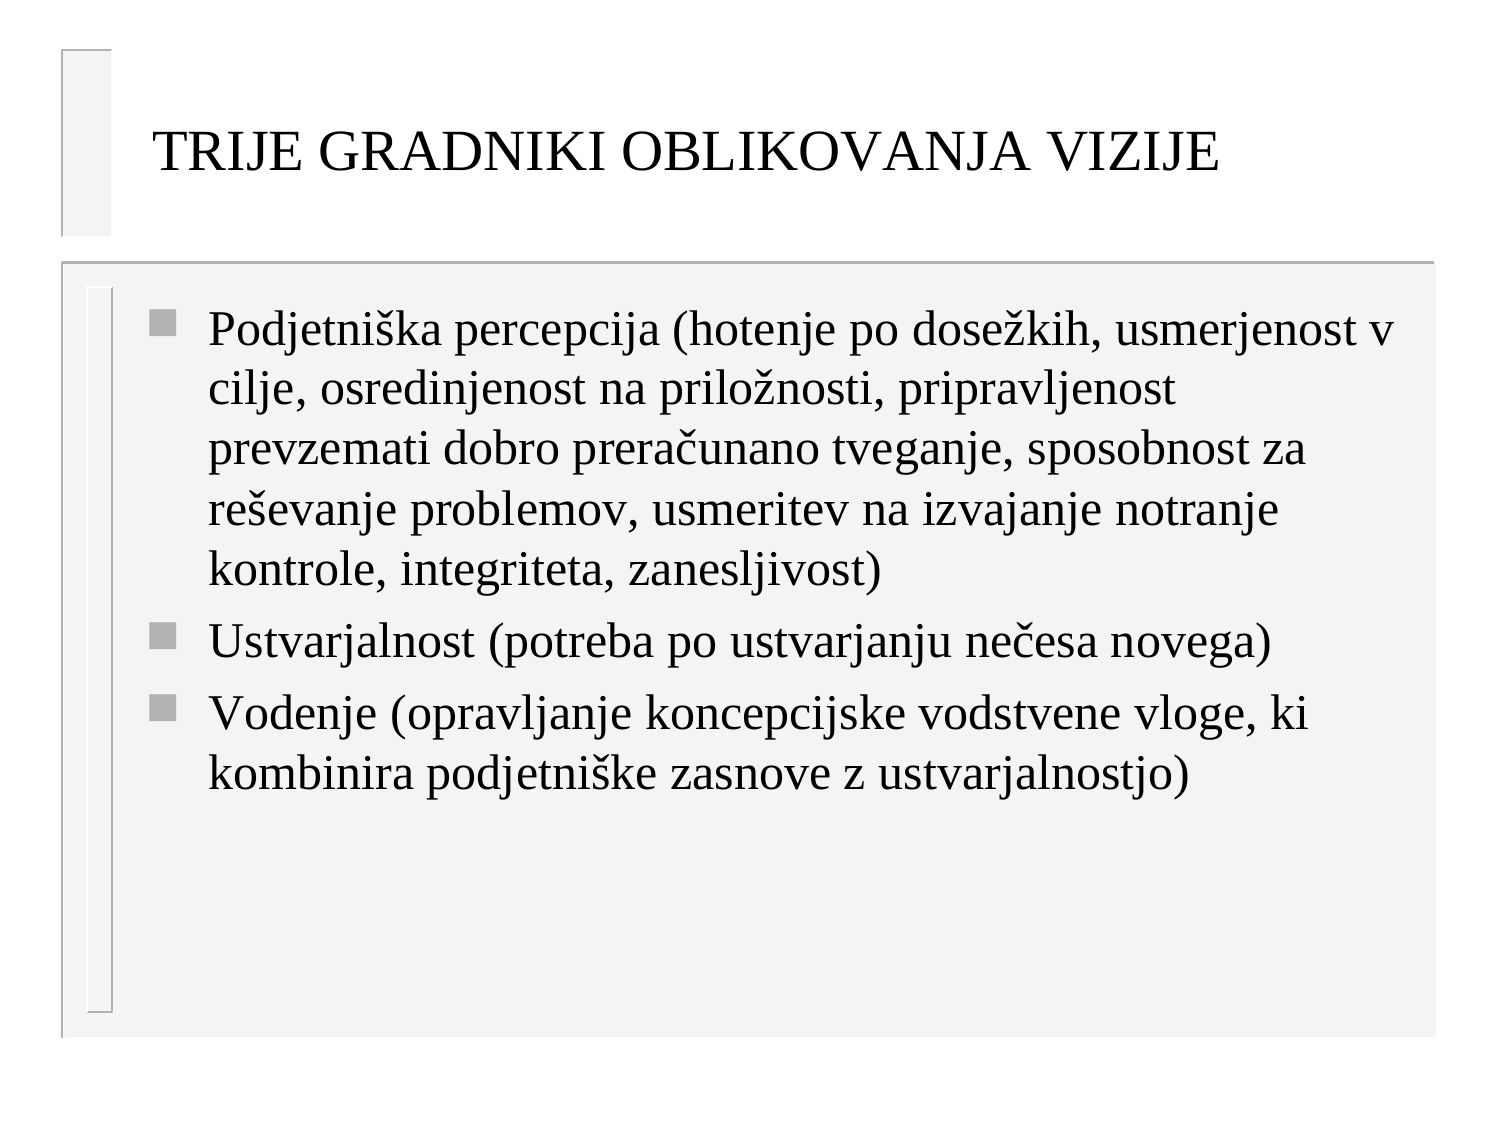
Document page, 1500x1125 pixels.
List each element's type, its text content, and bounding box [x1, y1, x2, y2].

list Podjetniška percepcija (hotenje po dosežkih, usmerjenost v cilje, osredinjenost na priložnosti, pripravljenost prevzemati dobro preračunano tveganje, sposobnost za reševanje problemov, usmeritev na izvajanje notranje kontrole, integriteta, zanesljivost) Ustvarjalnost (potreba po ustvarjanju nečesa novega) Vodenje (opravljanje koncepcijske vodstvene vloge, ki kombinira podjetniške zasnove z ustvarjalnostjo) [137, 287, 1413, 963]
title TRIJE GRADNIKI OBLIKOVANJA VIZIJE [137, 56, 1413, 238]
